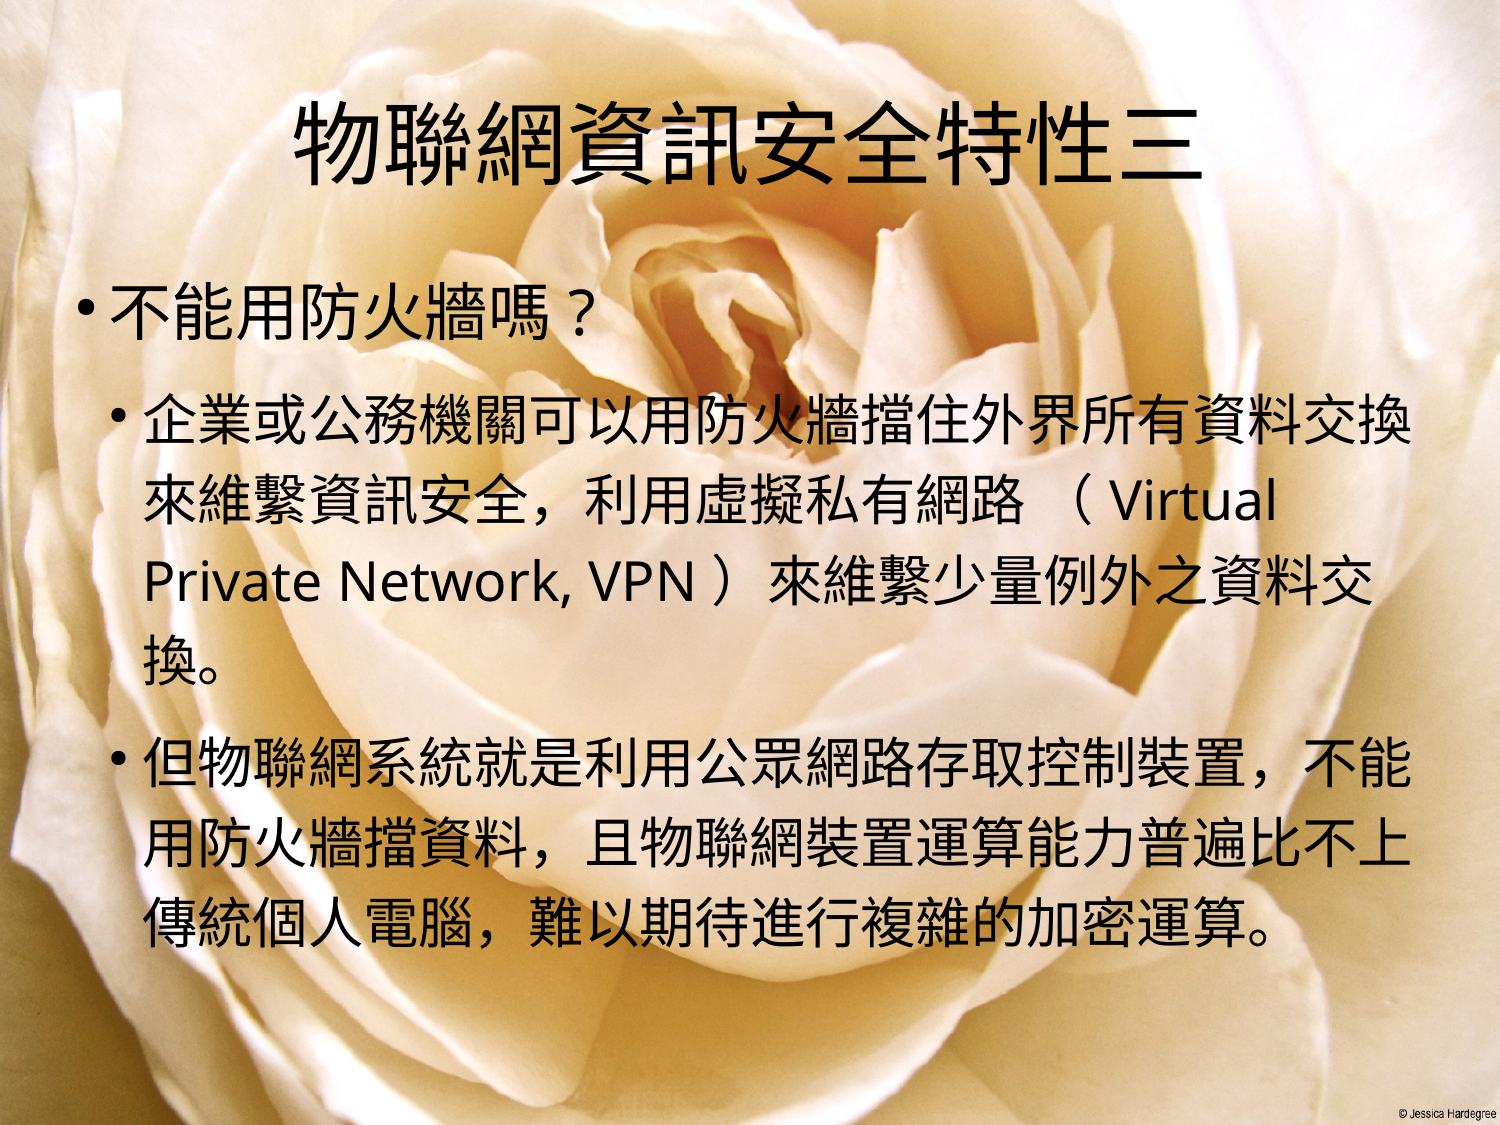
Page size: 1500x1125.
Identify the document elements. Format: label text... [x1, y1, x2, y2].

picture [0, 0, 1500, 1125]
list 不能用防火牆嗎? 企業或公務機關可以用防火牆擋住外界所有資料交換來維繫資訊安全，利用虛擬私有網路 （Virtual Private Network, VPN）來維繫少量例外之資料交換。 但物聯網系統就是利用公眾網路存取控制裝置，不能用防火牆擋資料，且物聯網裝置運算能力普遍比不上傳統個人電腦，難以期待進行複雜的加密運算。 [75, 262, 1425, 1005]
title 物聯網資訊安全特性三 [75, 45, 1425, 233]
